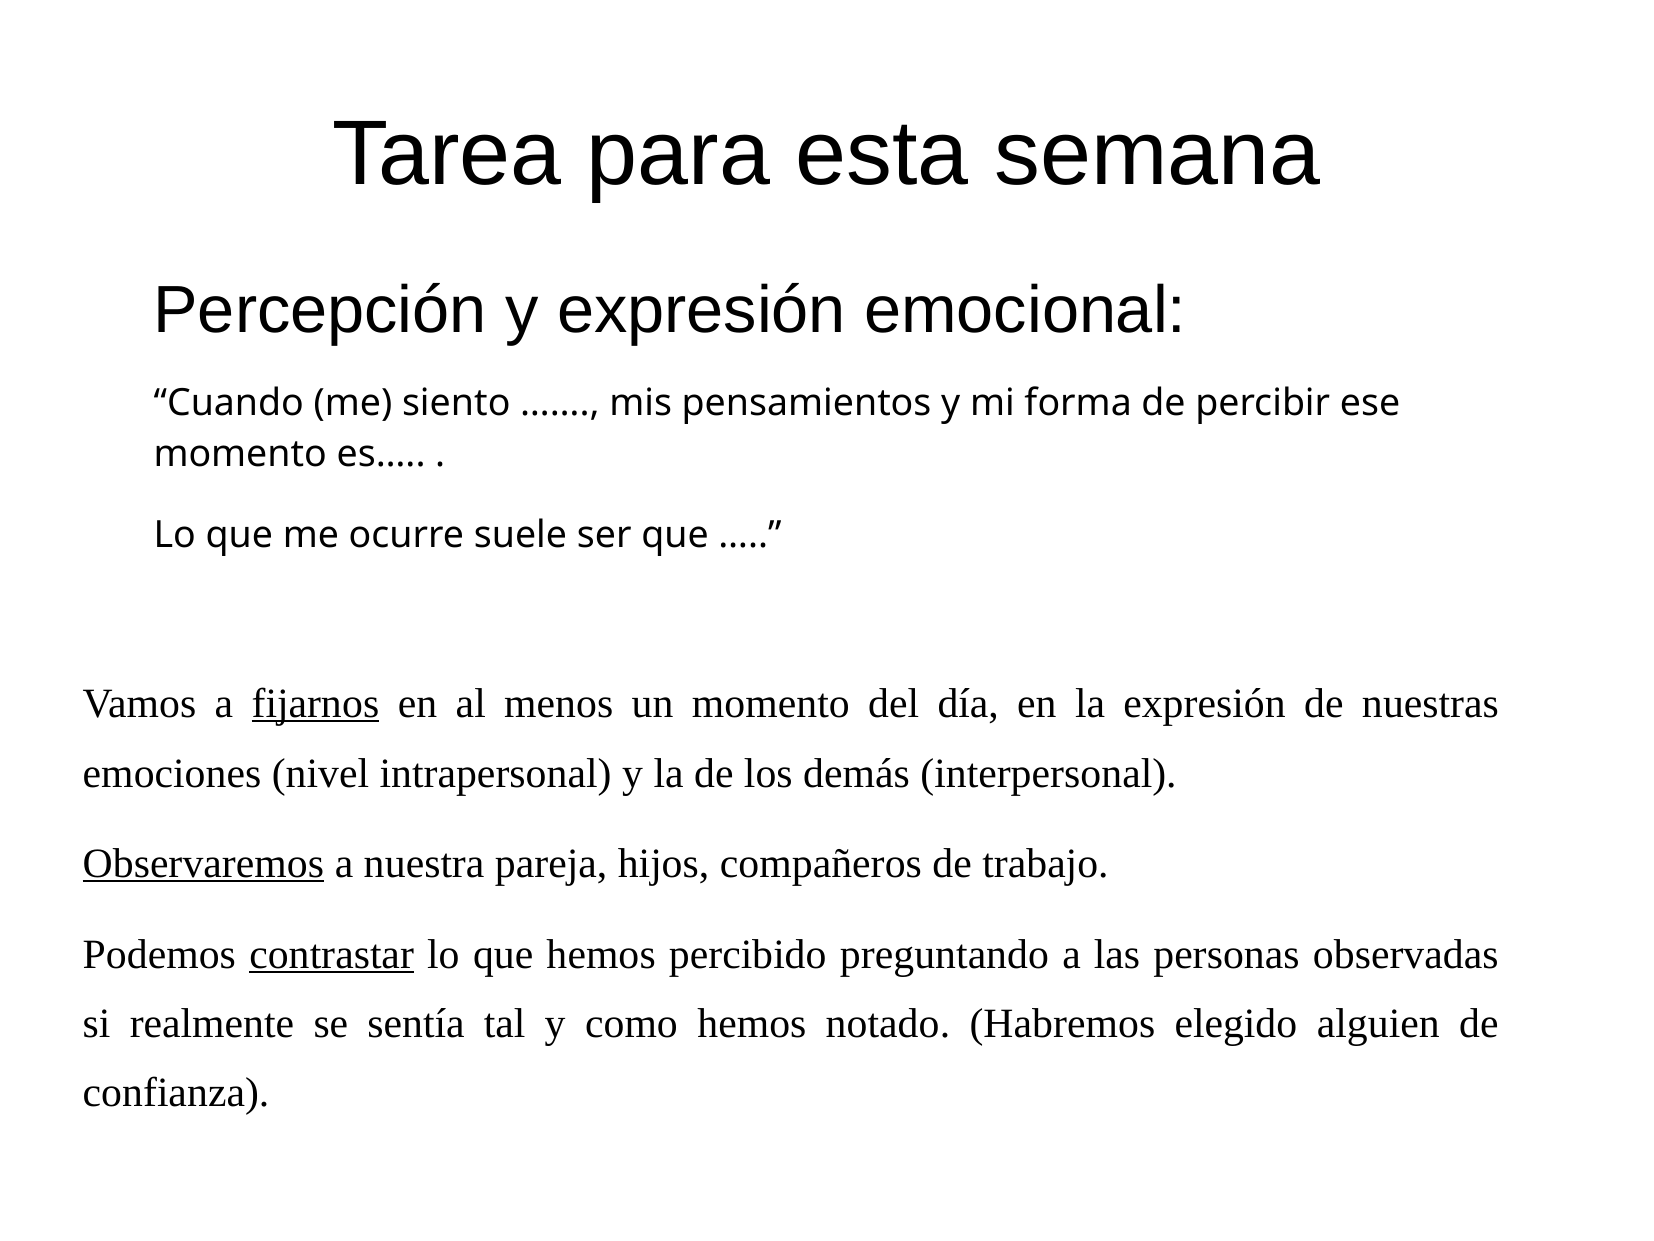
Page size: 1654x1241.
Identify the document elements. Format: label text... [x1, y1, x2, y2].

list Percepción y expresión emocional: “Cuando (me) siento ……., mis pensamientos y mi forma de percibir ese momento es….. . Lo que me ocurre suele ser que …..” Vamos a fijarnos en al menos un momento del día, en la expresión de nuestras emociones (nivel intrapersonal) y la de los demás (interpersonal). Observaremos a nuestra pareja, hijos, compañeros de trabajo. Podemos contrastar lo que hemos percibido preguntando a las personas observadas si realmente se sentía tal y como hemos notado. (Habremos elegido alguien de confianza). [82, 271, 1501, 1241]
title Tarea para esta semana [82, 49, 1571, 257]
